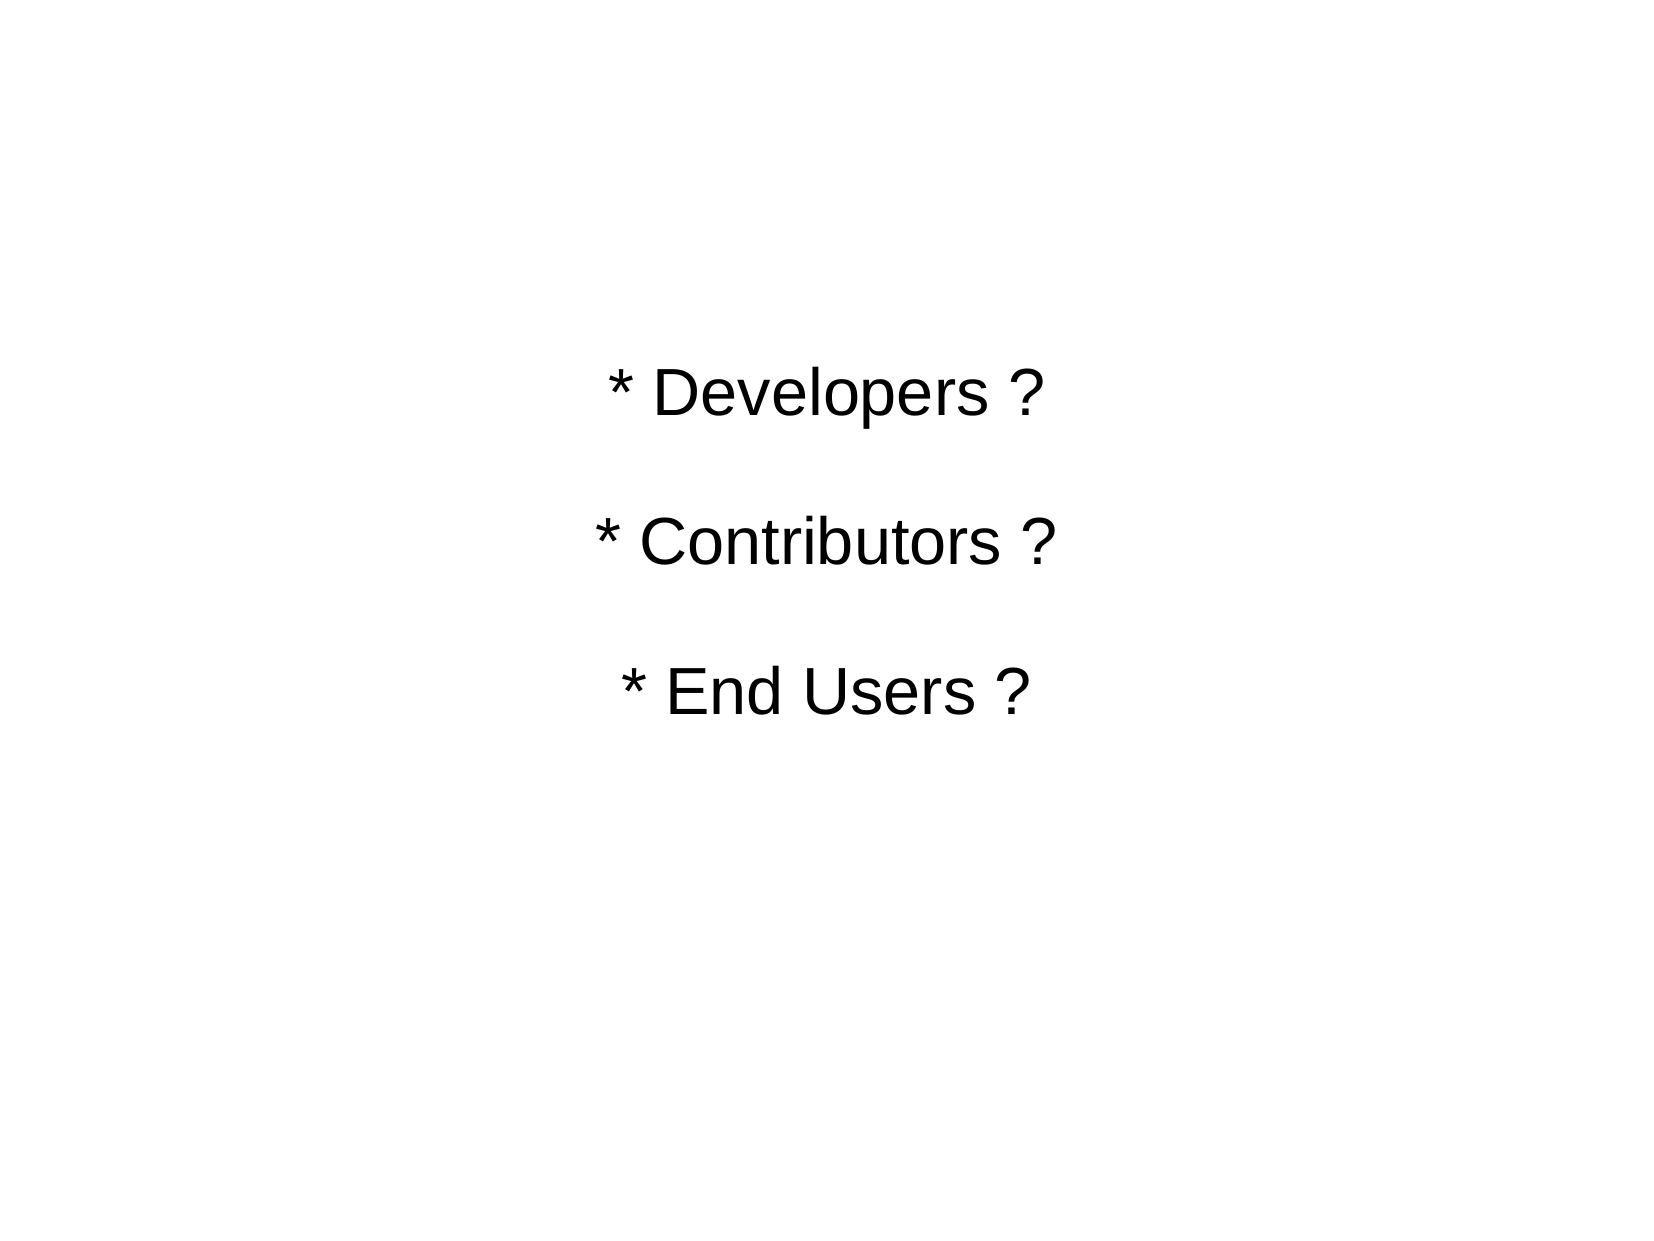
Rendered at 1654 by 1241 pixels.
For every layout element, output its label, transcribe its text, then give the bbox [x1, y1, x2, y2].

subtitle * Developers ? * Contributors ? * End Users ? [82, 56, 1571, 1102]
